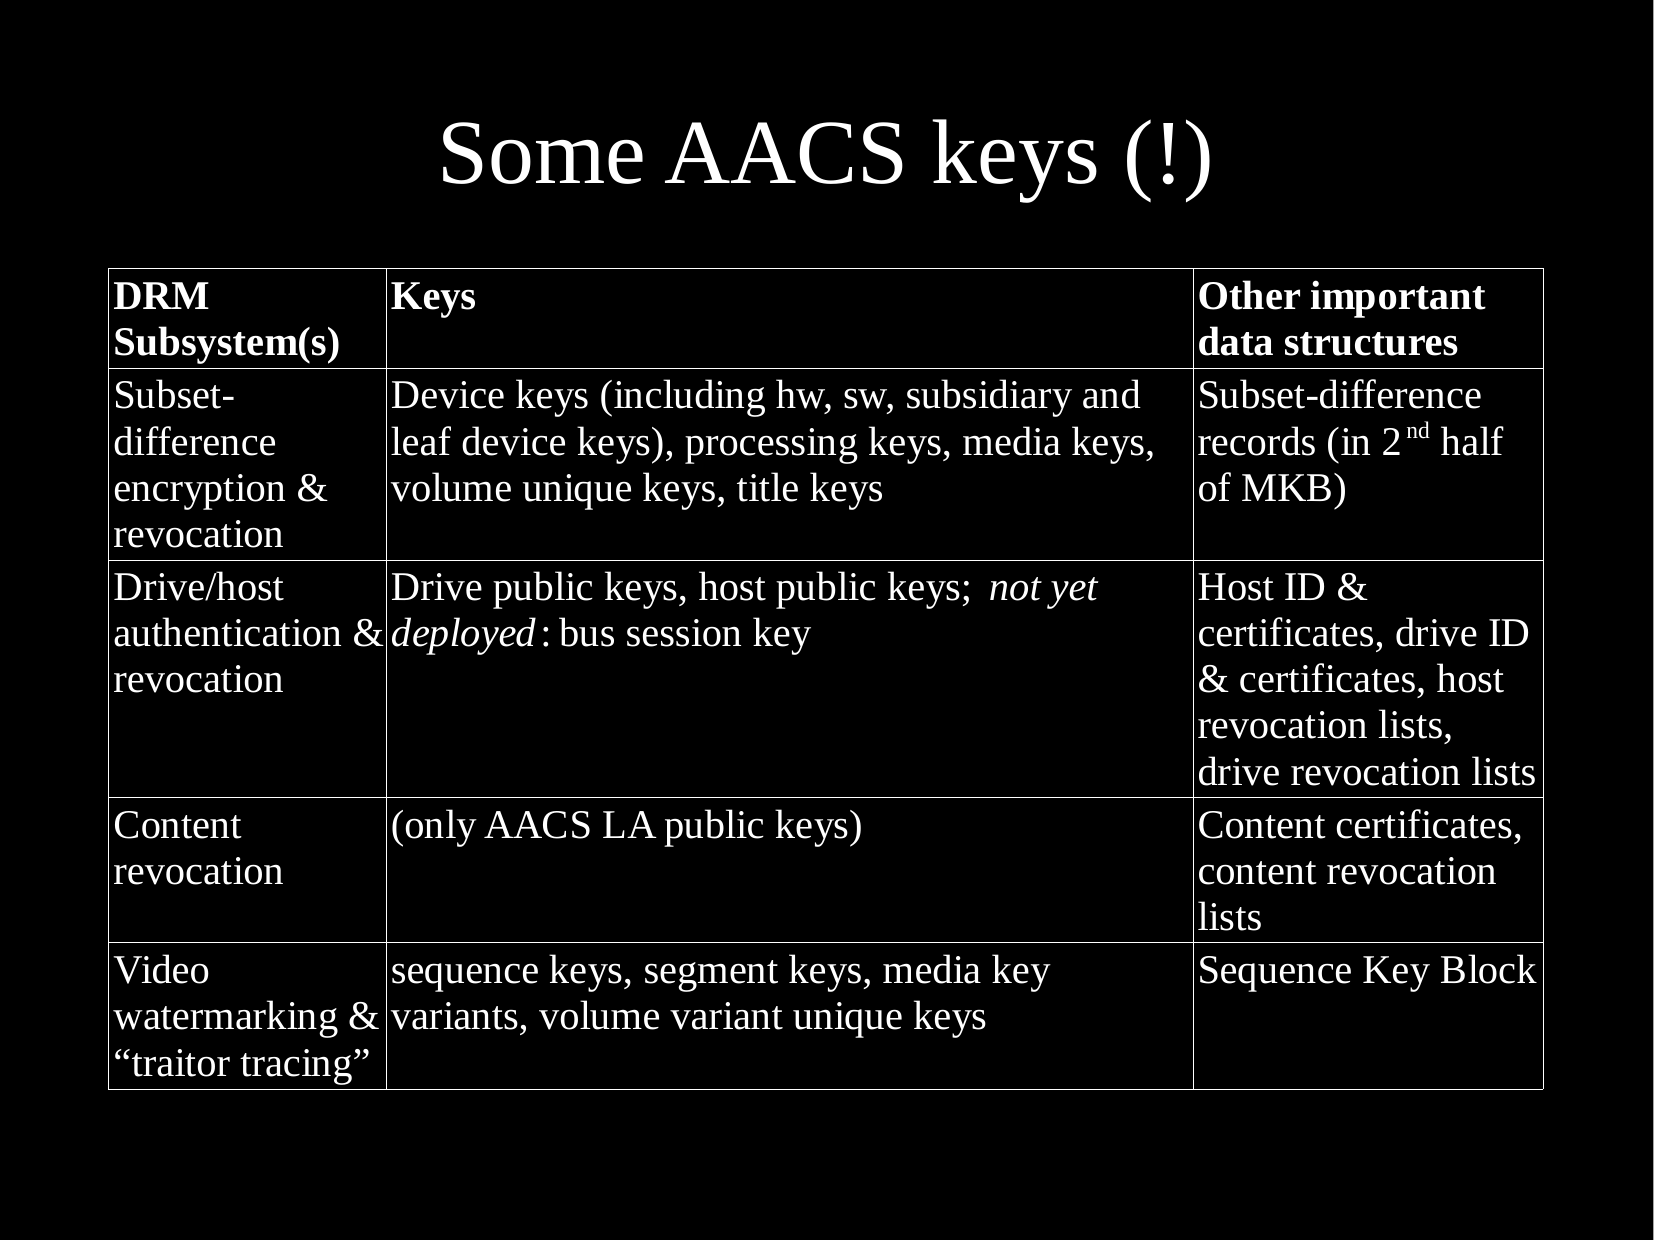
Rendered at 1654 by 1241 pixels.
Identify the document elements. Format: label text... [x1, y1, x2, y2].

title Some AACS keys (!) [82, 49, 1571, 236]
chart [29, 236, 1625, 1123]
